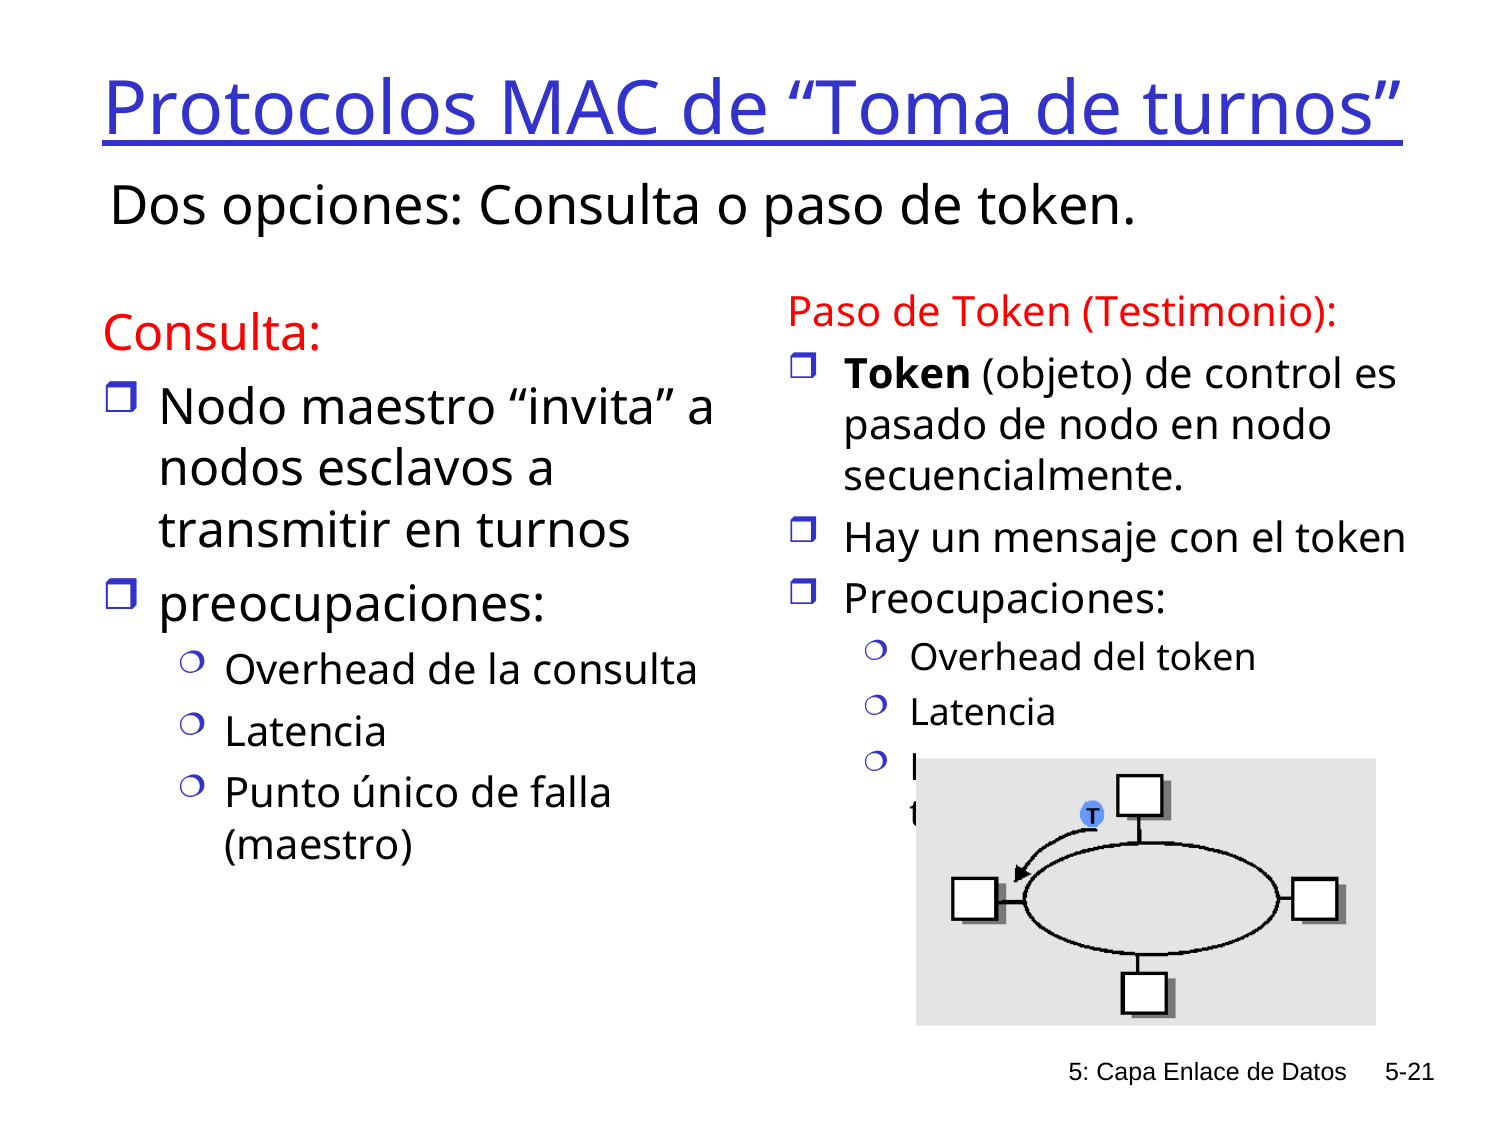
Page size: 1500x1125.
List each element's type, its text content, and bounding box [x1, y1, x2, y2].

list Paso de Token (Testimonio): Token (objeto) de control es pasado de nodo en nodo secuencialmente. Hay un mensaje con el token Preocupaciones: Overhead del token Latencia Punto único de falla (el token) [772, 277, 1426, 1027]
title Protocolos MAC de “Toma de turnos” [87, 15, 1426, 196]
text_box Dos opciones: Consulta o paso de token. [94, 170, 1195, 251]
picture [916, 742, 1377, 1027]
list Consulta: Nodo maestro “invita” a nodos esclavos a transmitir en turnos preocupaciones: Overhead de la consulta Latencia Punto único de falla (maestro) [87, 293, 741, 1027]
